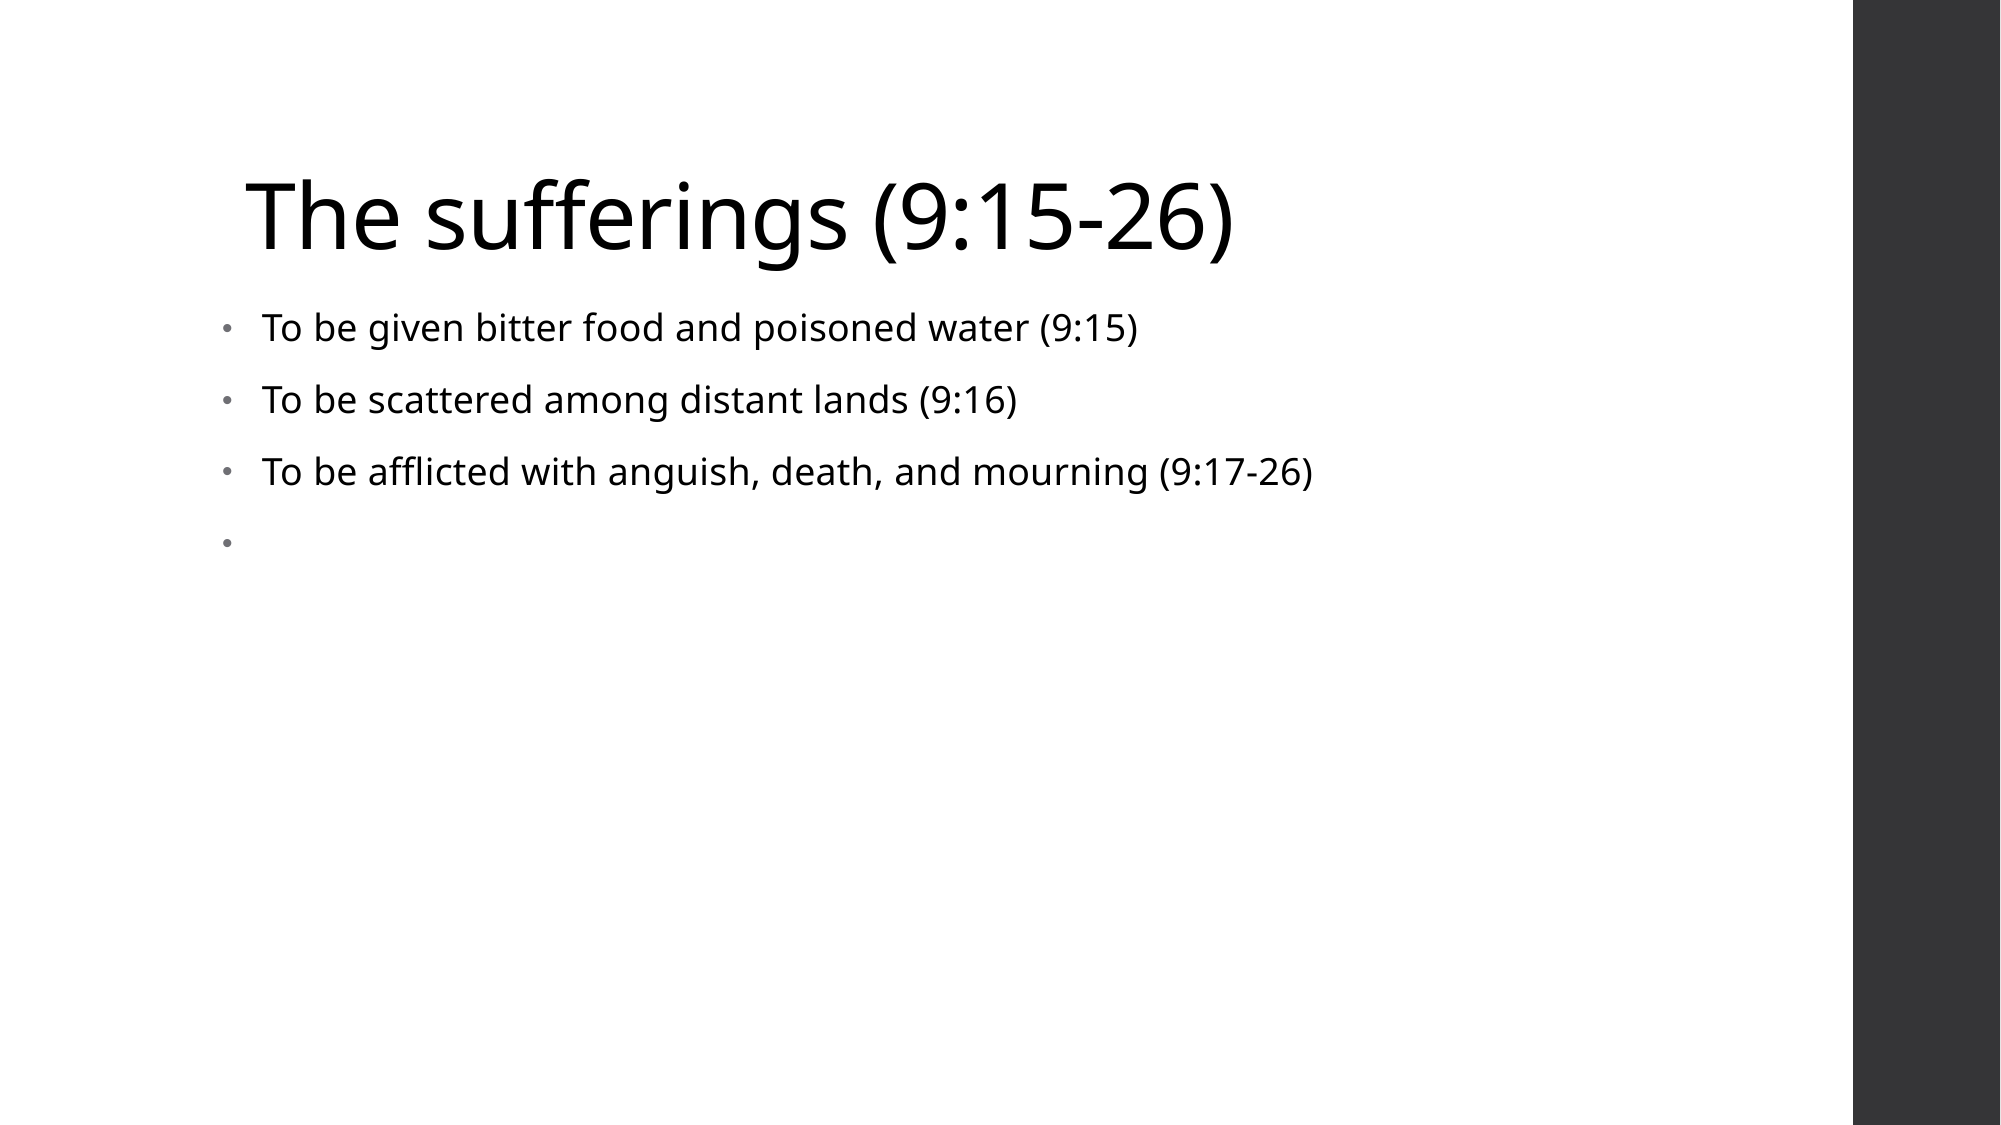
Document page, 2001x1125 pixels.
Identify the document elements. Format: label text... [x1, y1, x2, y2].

title The sufferings (9:15-26) [206, 60, 1797, 278]
list To be given bitter food and poisoned water (9:15) To be scattered among distant lands (9:16) To be afflicted with anguish, death, and mourning (9:17-26) [206, 299, 1617, 1014]
